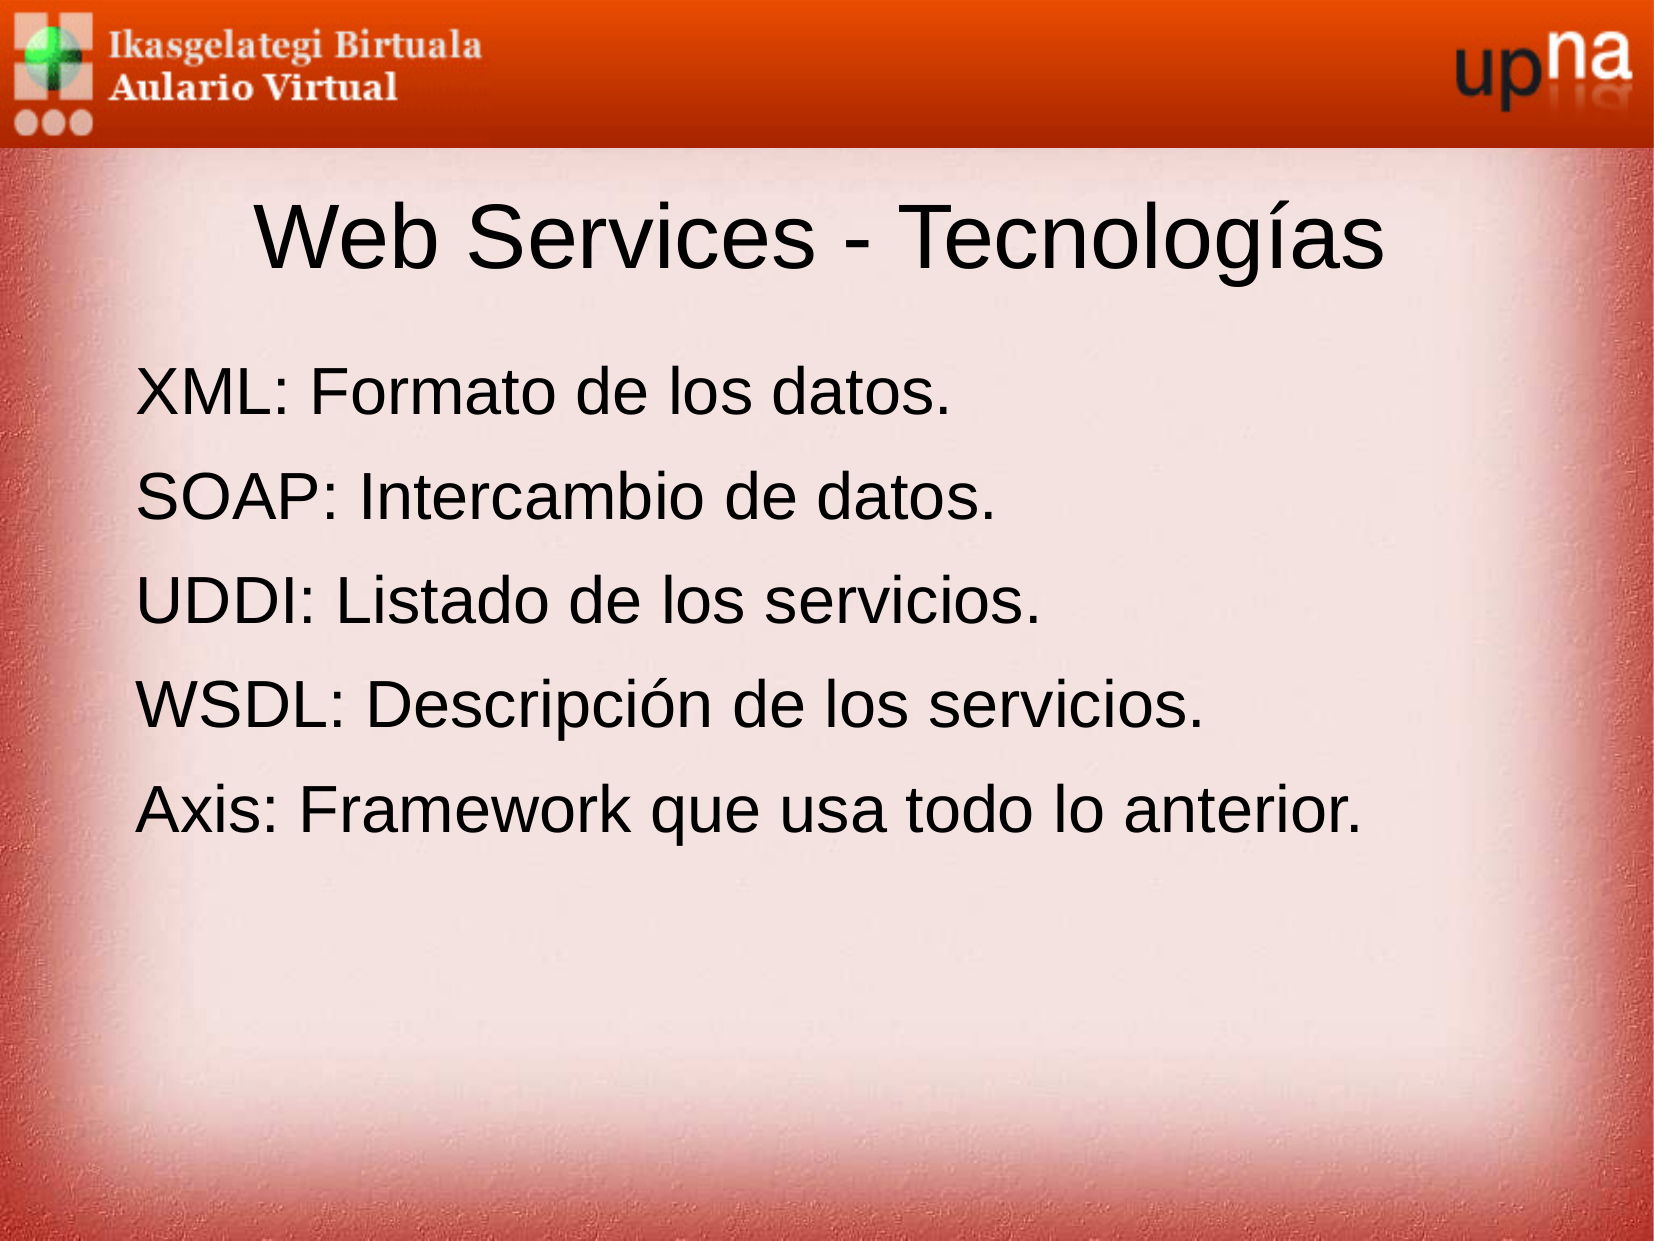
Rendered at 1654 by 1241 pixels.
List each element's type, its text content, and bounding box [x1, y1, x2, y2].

title Web Services - Tecnologías [76, 147, 1565, 326]
picture [0, 0, 1654, 1241]
list XML: Formato de los datos. SOAP: Intercambio de datos. UDDI: Listado de los servicios. WSDL: Descripción de los servicios. Axis: Framework que usa todo lo anterior. [118, 354, 1536, 1094]
